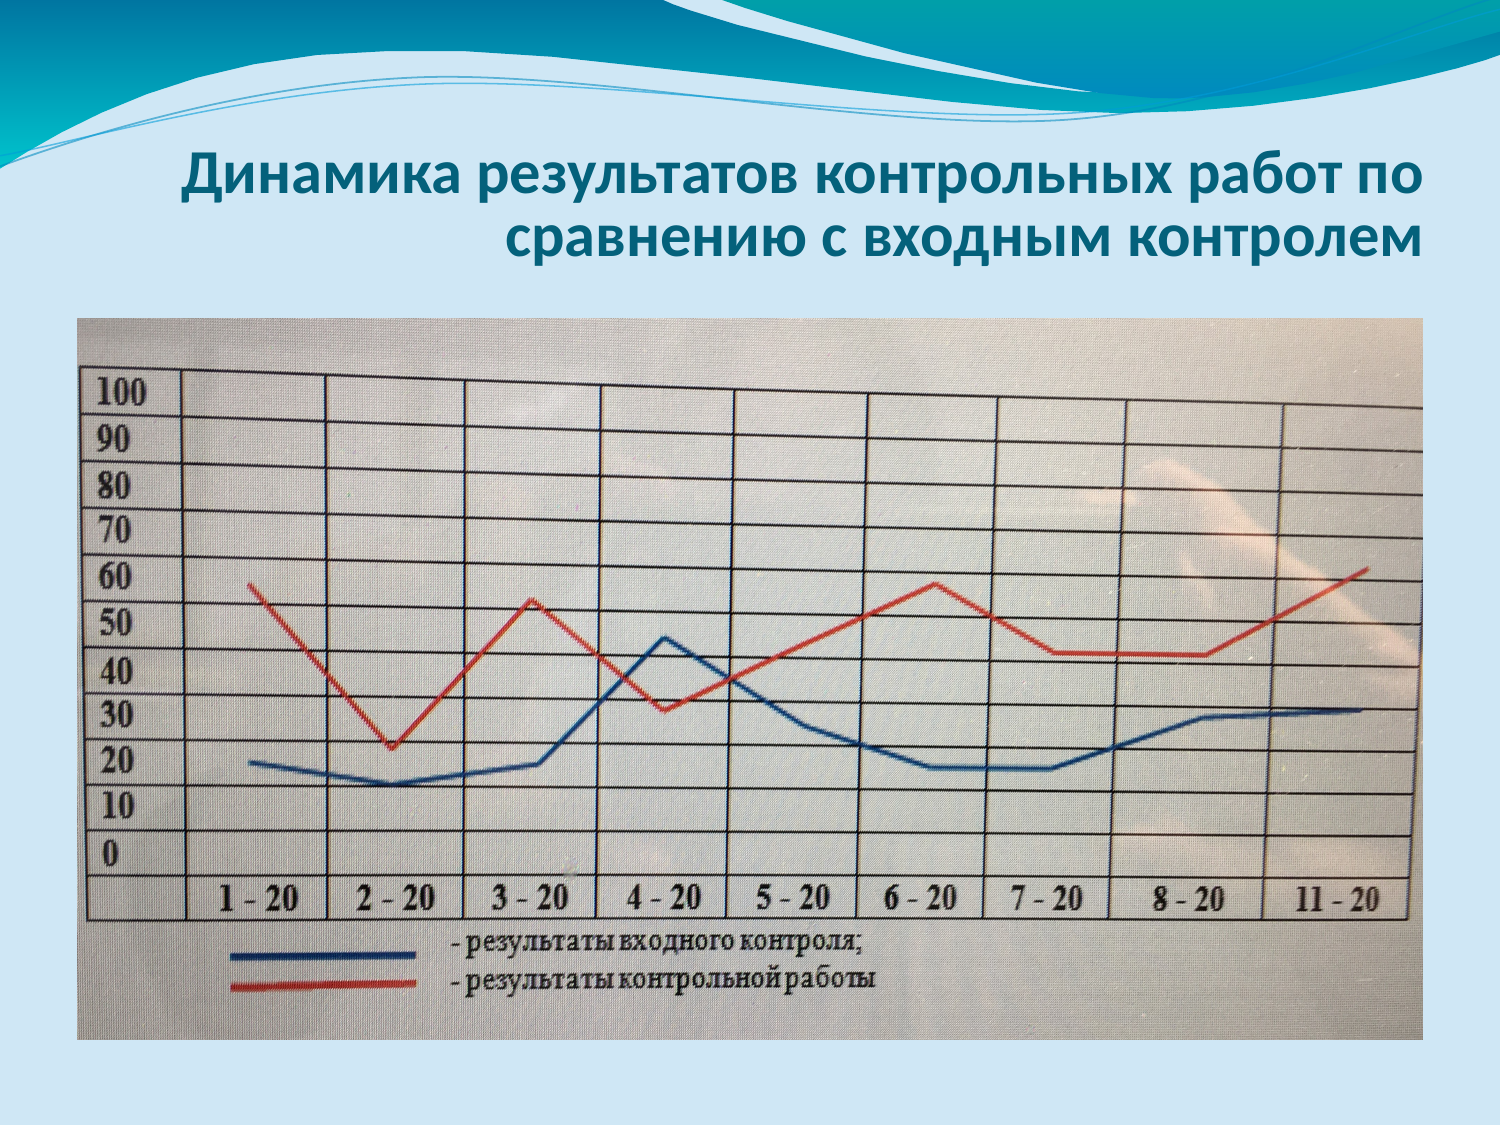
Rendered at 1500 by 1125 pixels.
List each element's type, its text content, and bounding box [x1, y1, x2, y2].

title Динамика результатов контрольных работ по сравнению с входным контролем [75, 115, 1425, 303]
picture [77, 318, 1423, 1040]
